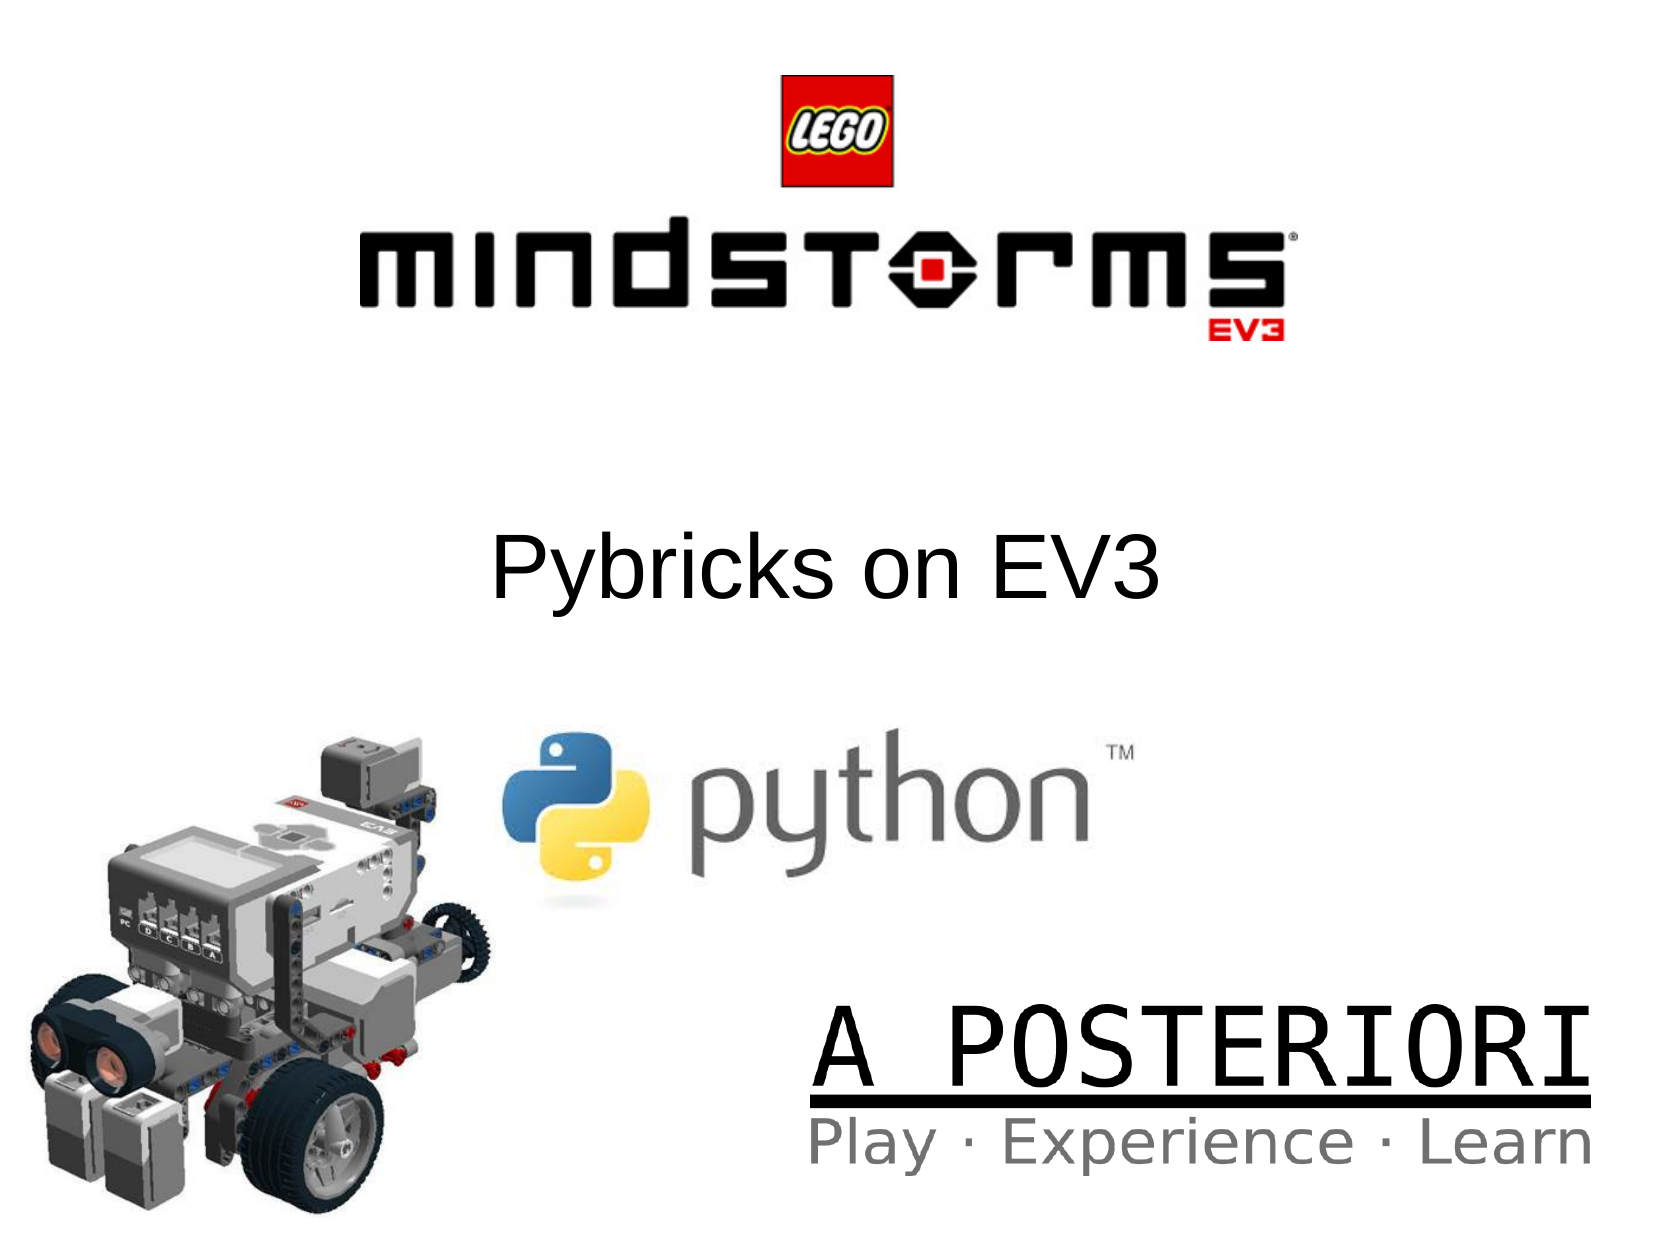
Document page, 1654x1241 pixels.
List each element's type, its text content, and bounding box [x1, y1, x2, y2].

title Pybricks on EV3 [82, 361, 1571, 772]
picture [25, 721, 1141, 1218]
picture [810, 1004, 1591, 1176]
picture [360, 75, 1298, 341]
